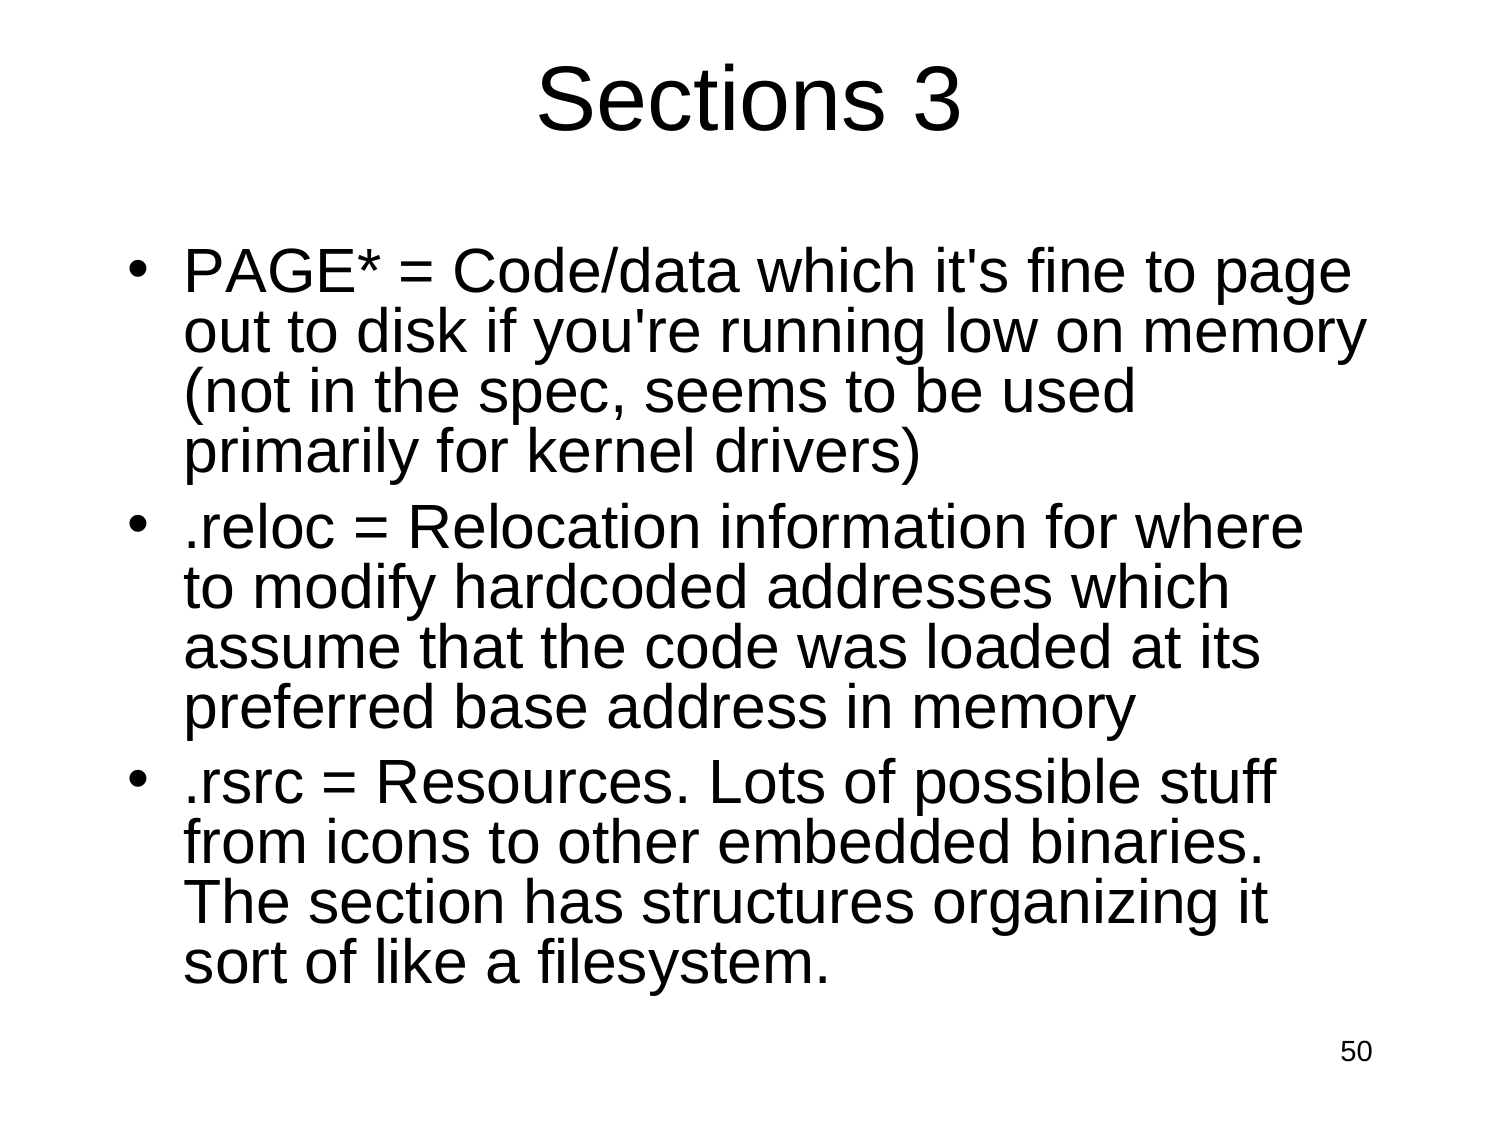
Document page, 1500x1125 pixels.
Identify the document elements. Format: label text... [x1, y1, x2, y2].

text_box 103 [1074, 1025, 1388, 1101]
title Sections 3 [0, 0, 1500, 188]
list PAGE* = Code/data which it's fine to page out to disk if you're running low on memory (not in the spec, seems to be used primarily for kernel drivers) .reloc = Relocation information for where to modify hardcoded addresses which assume that the code was loaded at its preferred base address in memory .rsrc = Resources. Lots of possible stuff from icons to other embedded binaries. The section has structures organizing it sort of like a filesystem. [112, 237, 1388, 1051]
